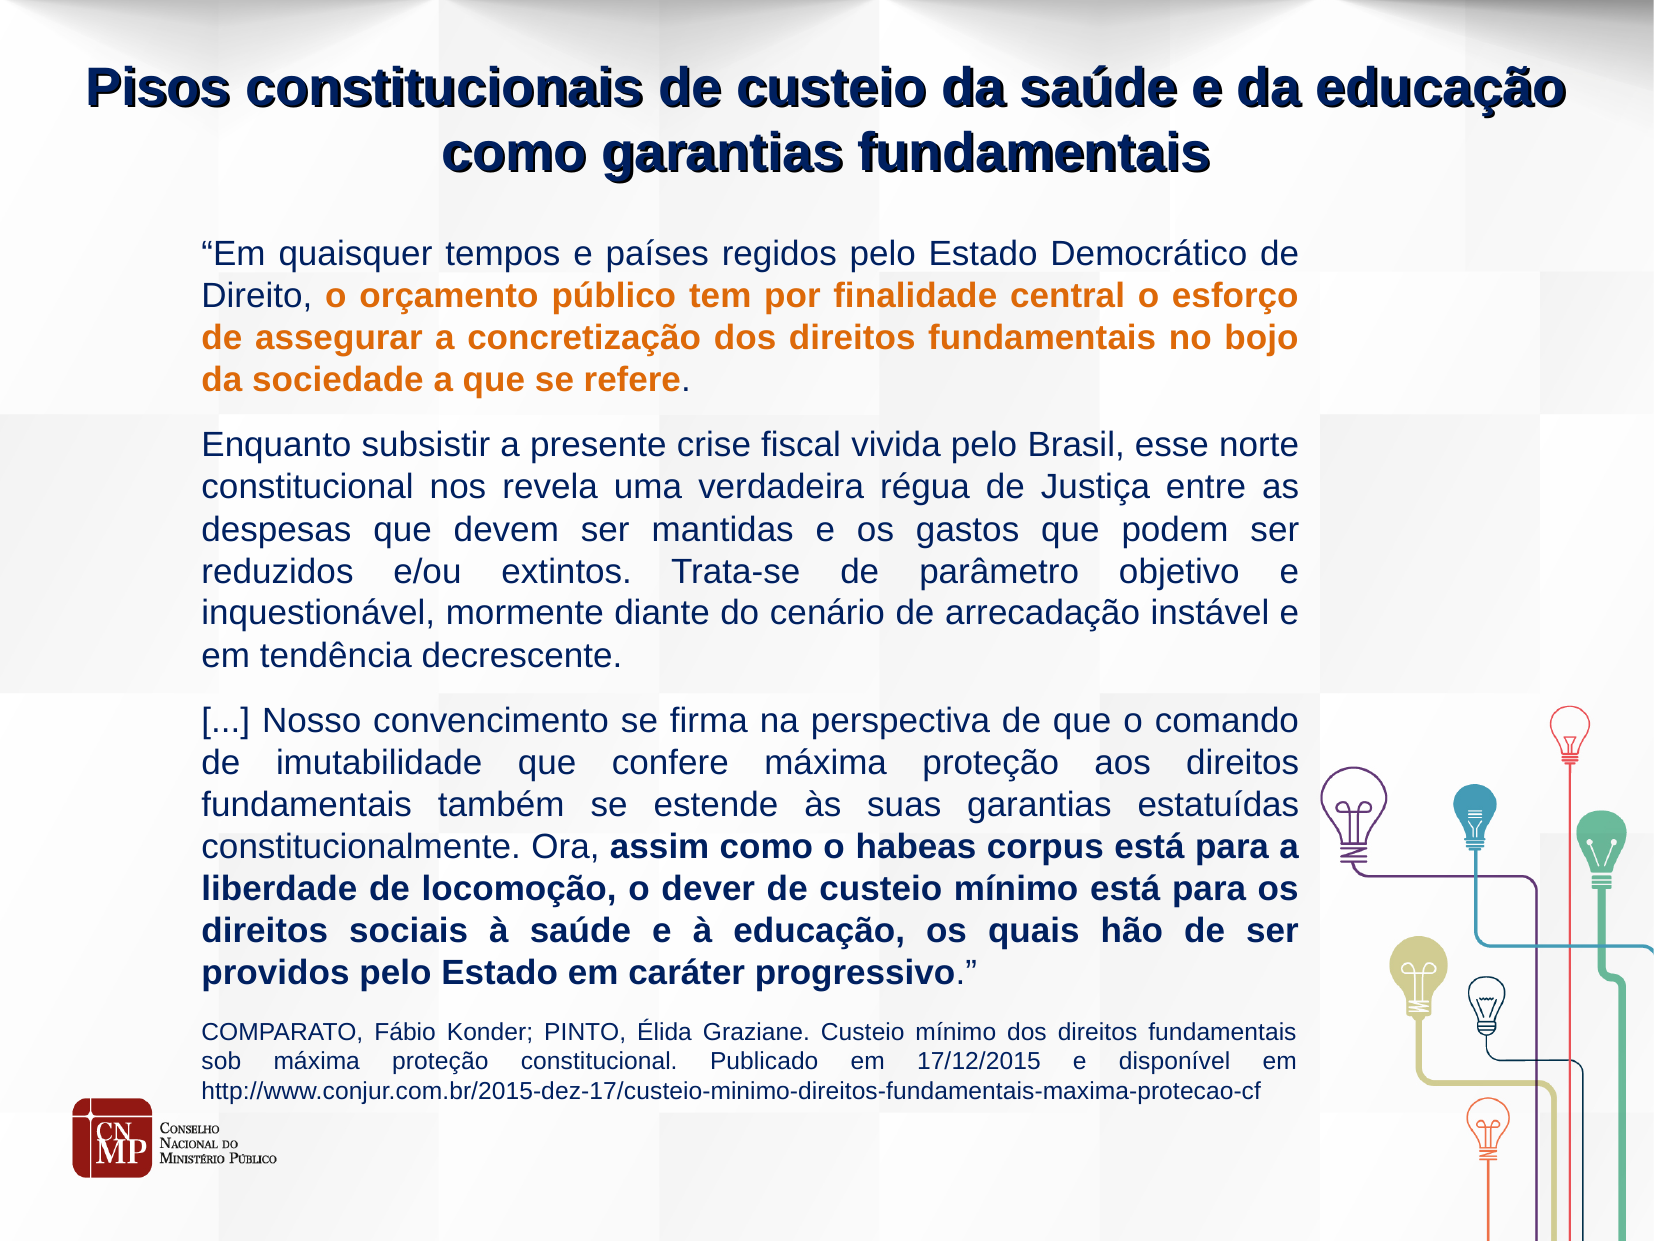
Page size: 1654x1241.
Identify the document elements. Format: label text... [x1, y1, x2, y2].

list “Em quaisquer tempos e países regidos pelo Estado Democrático de Direito, o orçamento público tem por finalidade central o esforço de assegurar a concretização dos direitos fundamentais no bojo da sociedade a que se refere. Enquanto subsistir a presente crise fiscal vivida pelo Brasil, esse norte constitucional nos revela uma verdadeira régua de Justiça entre as despesas que devem ser mantidas e os gastos que podem ser reduzidos e/ou extintos. Trata-se de parâmetro objetivo e inquestionável, mormente diante do cenário de arrecadação instável e em tendência decrescente. [...] Nosso convencimento se firma na perspectiva de que o comando de imutabilidade que confere máxima proteção aos direitos fundamentais também se estende às suas garantias estatuídas constitucionalmente. Ora, assim como o habeas corpus está para a liberdade de locomoção, o dever de custeio mínimo está para os direitos sociais à saúde e à educação, os quais hão de ser providos pelo Estado em caráter progressivo.” COMPARATO, Fábio Konder; PINTO, Élida Graziane. Custeio mínimo dos direitos fundamentais sob máxima proteção constitucional. Publicado em 17/12/2015 e disponível em http://www.conjur.com.br/2015-dez-17/custeio-minimo-direitos-fundamentais-maxima-protecao-cf [82, 230, 1300, 1109]
title Pisos constitucionais de custeio da saúde e da educação como garantias fundamentais [82, 49, 1571, 184]
